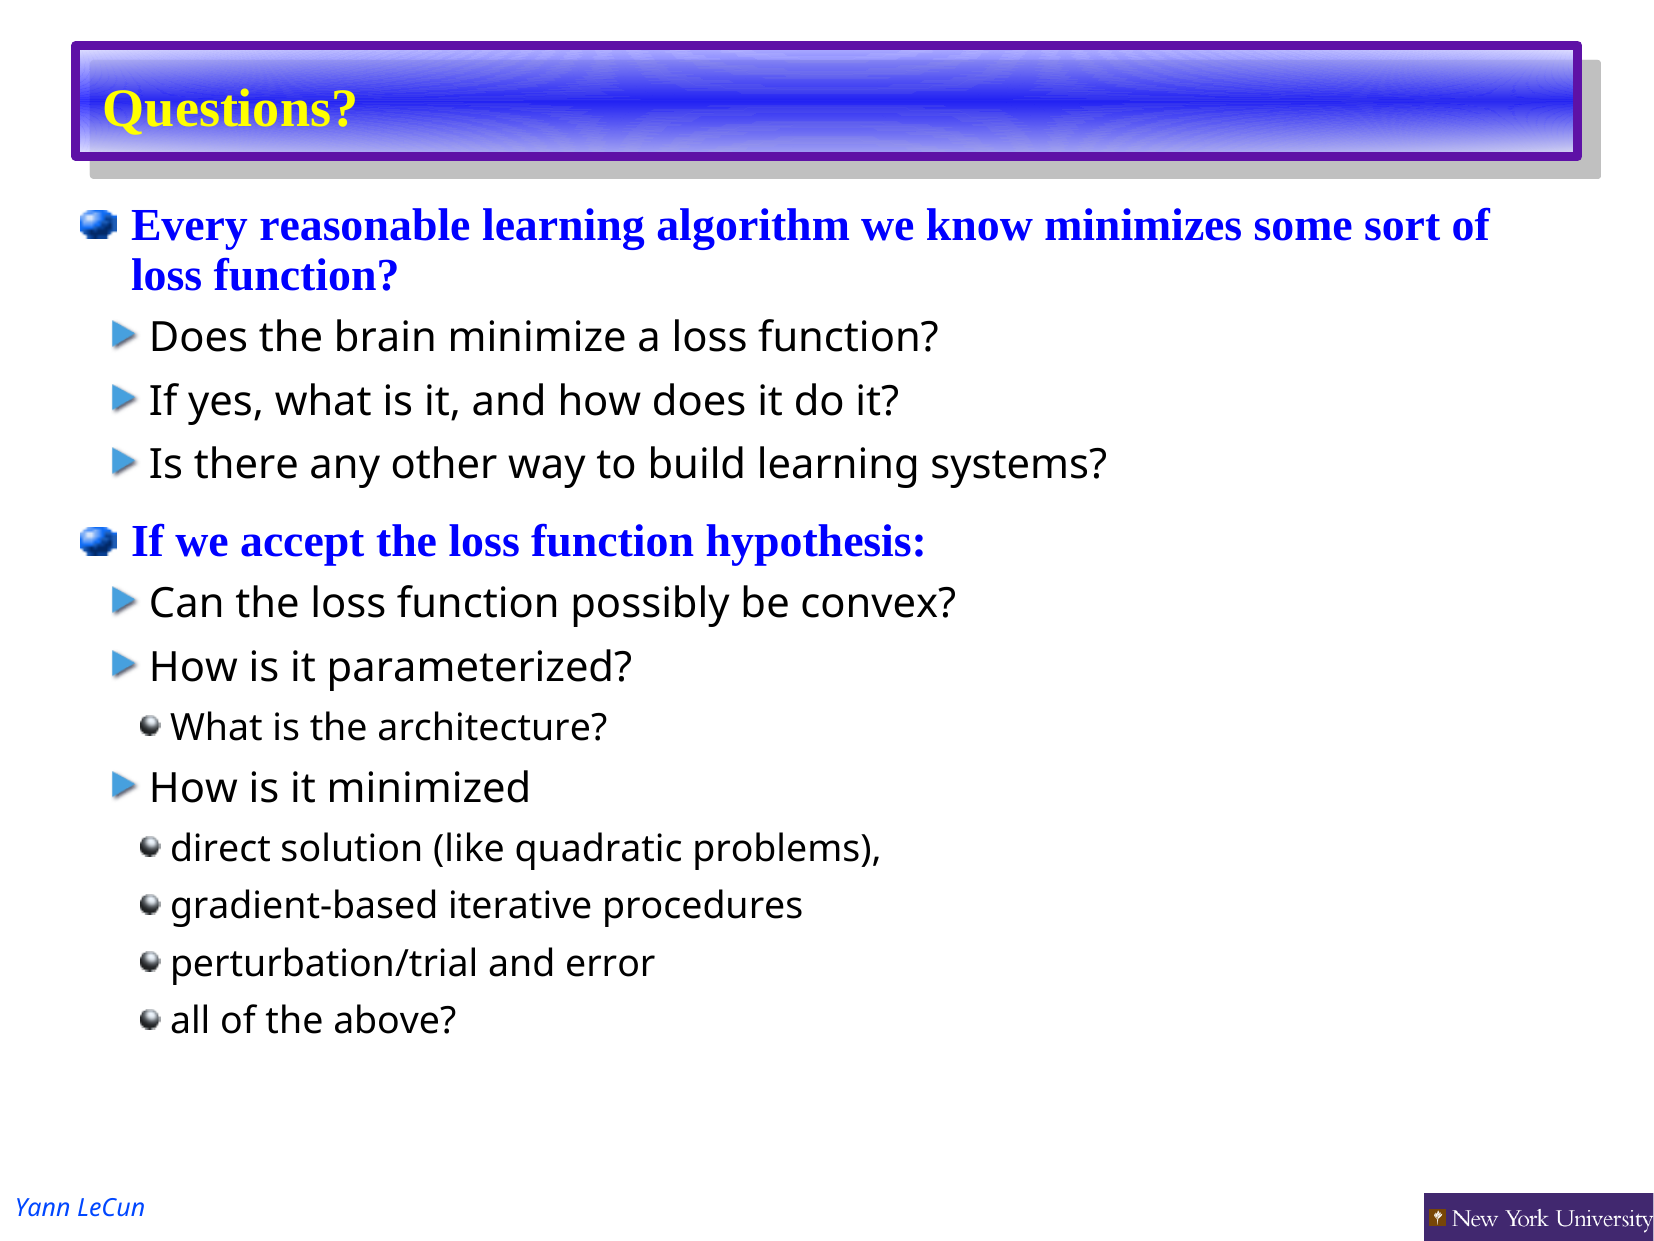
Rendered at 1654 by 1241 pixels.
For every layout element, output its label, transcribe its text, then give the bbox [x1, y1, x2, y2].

title Questions? [75, 45, 1578, 157]
list Every reasonable learning algorithm we know minimizes some sort of loss function? Does the brain minimize a loss function? If yes, what is it, and how does it do it? Is there any other way to build learning systems? If we accept the loss function hypothesis: Can the loss function possibly be convex? How is it parameterized? What is the architecture? How is it minimized direct solution (like quadratic problems), gradient-based iterative procedures perturbation/trial and error all of the above? [80, 199, 1554, 1162]
picture [1424, 1193, 1654, 1241]
